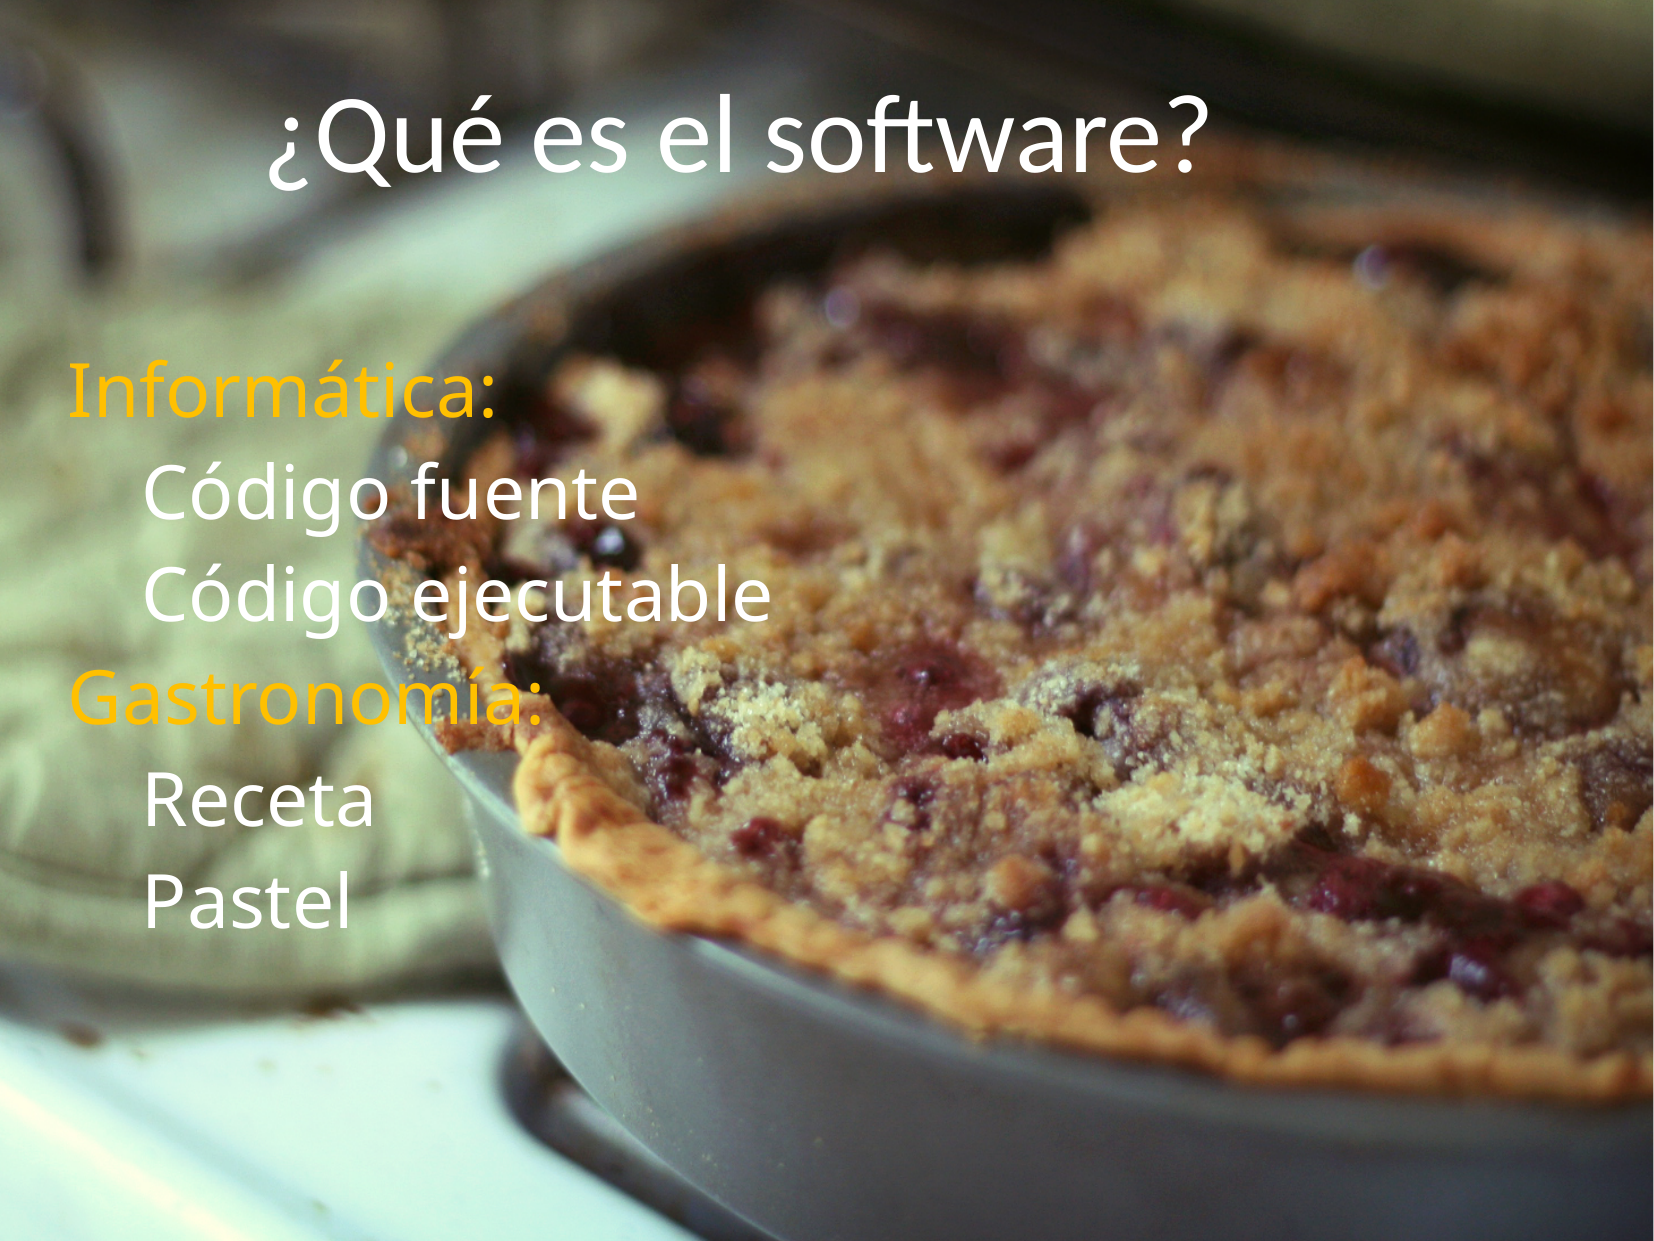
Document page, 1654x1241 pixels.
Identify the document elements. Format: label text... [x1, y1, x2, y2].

picture [0, 0, 1654, 1241]
text_box Informática: Código fuente Código ejecutable Gastronomía: Receta Pastel [53, 329, 965, 959]
text_box ¿Qué es el software? [247, 80, 1483, 208]
